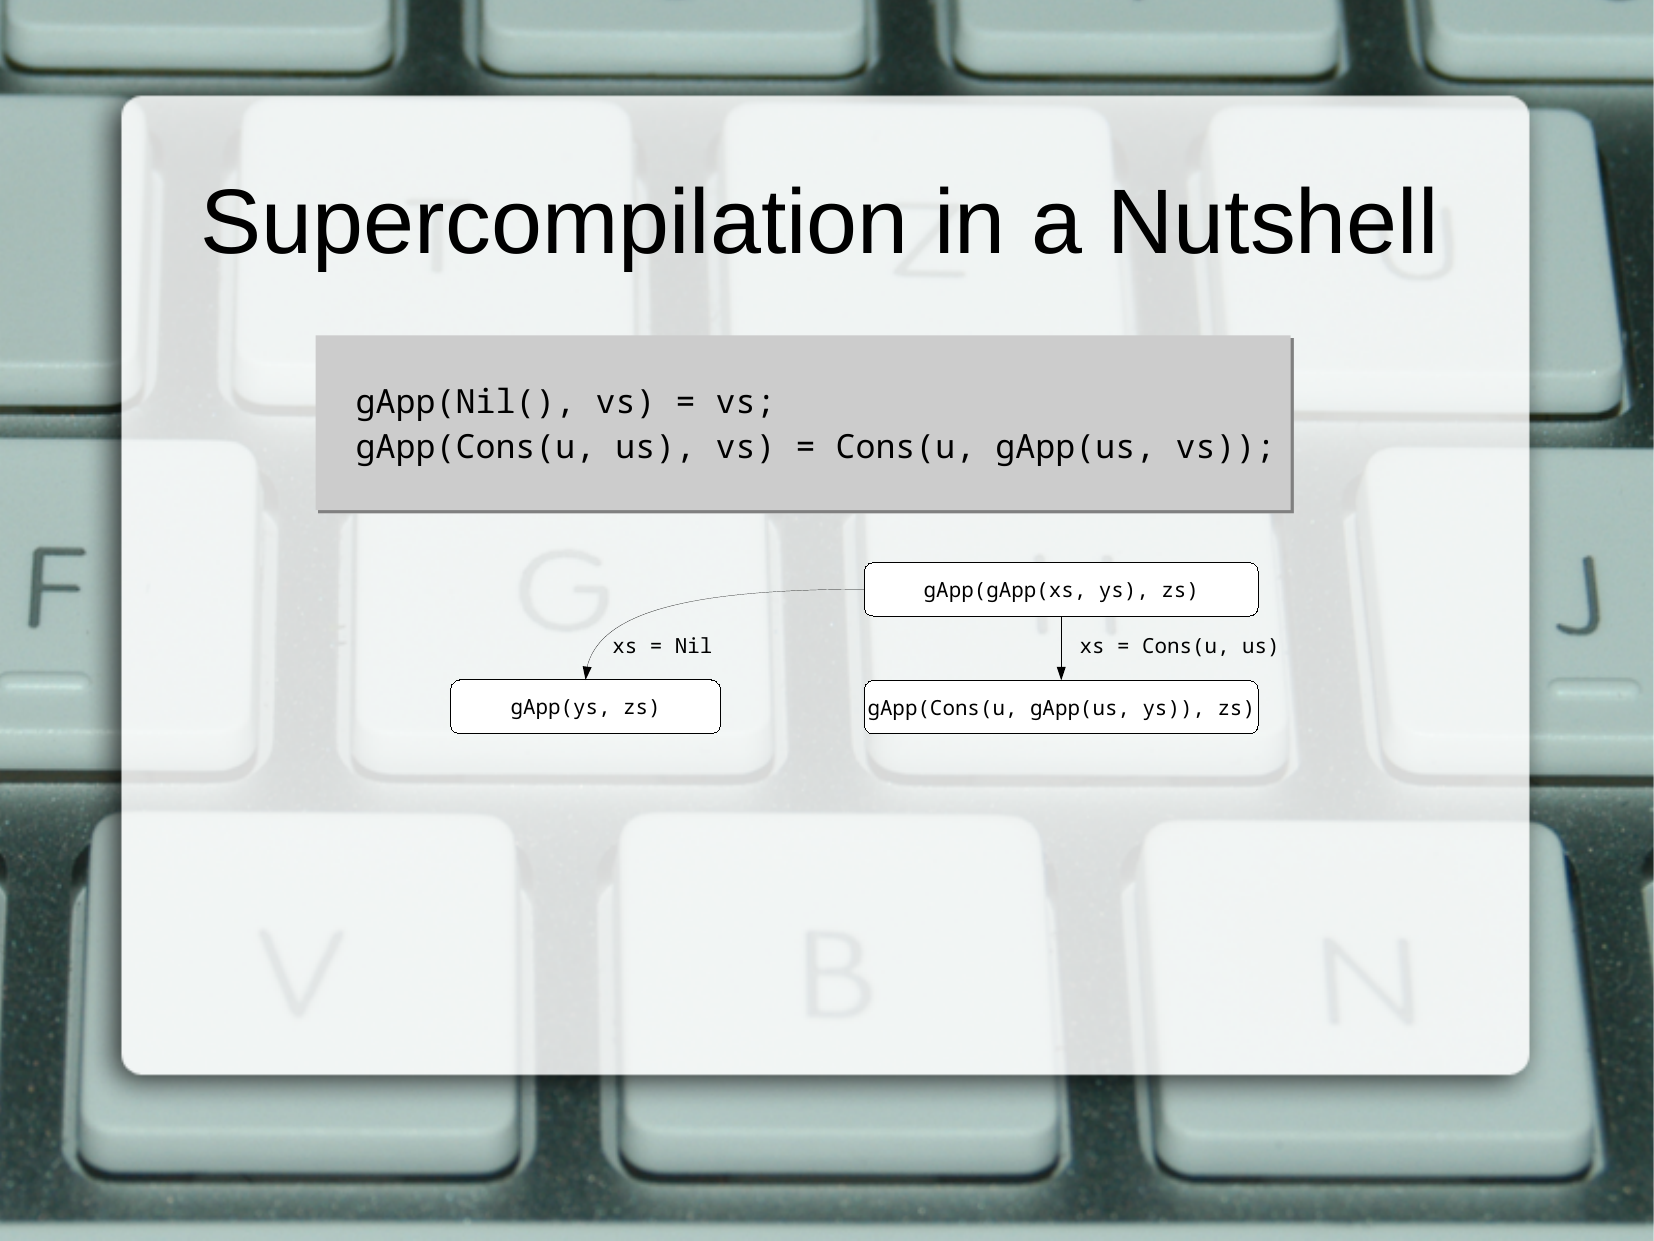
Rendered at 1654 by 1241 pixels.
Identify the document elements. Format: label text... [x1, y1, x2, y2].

text_box gApp(Cons(u, gApp(us, ys)), zs) [864, 680, 1259, 734]
text_box xs = Nil [597, 623, 732, 668]
subtitle gApp(Nil(), vs) = vs; gApp(Cons(u, us), vs) = Cons(u, gApp(us, vs)); [315, 335, 1291, 511]
text_box gApp(gApp(xs, ys), zs) [864, 562, 1259, 617]
picture [0, 0, 1654, 1241]
title Supercompilation in a Nutshell [135, 117, 1506, 325]
text_box gApp(ys, zs) [450, 679, 721, 734]
text_box xs = Cons(u, us) [1064, 623, 1295, 668]
